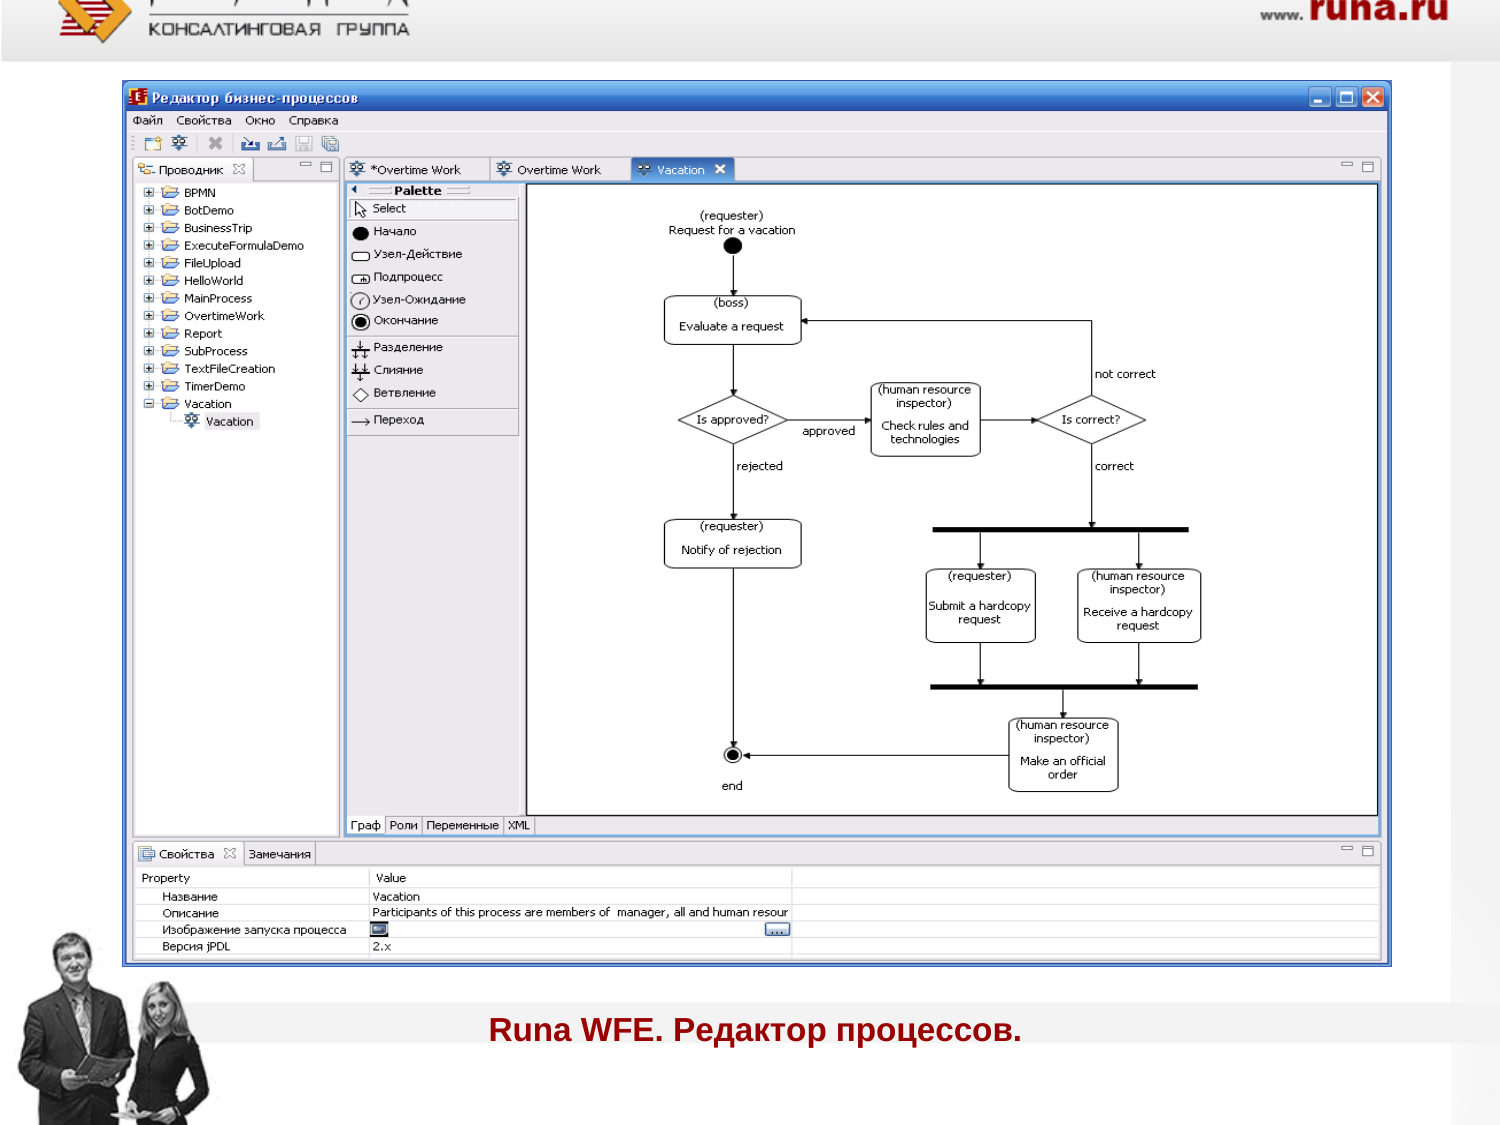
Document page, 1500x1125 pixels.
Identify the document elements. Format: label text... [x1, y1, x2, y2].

text_box Runa WFE. Редактор процессов. [159, 1000, 1353, 1048]
picture [0, 0, 1500, 1125]
